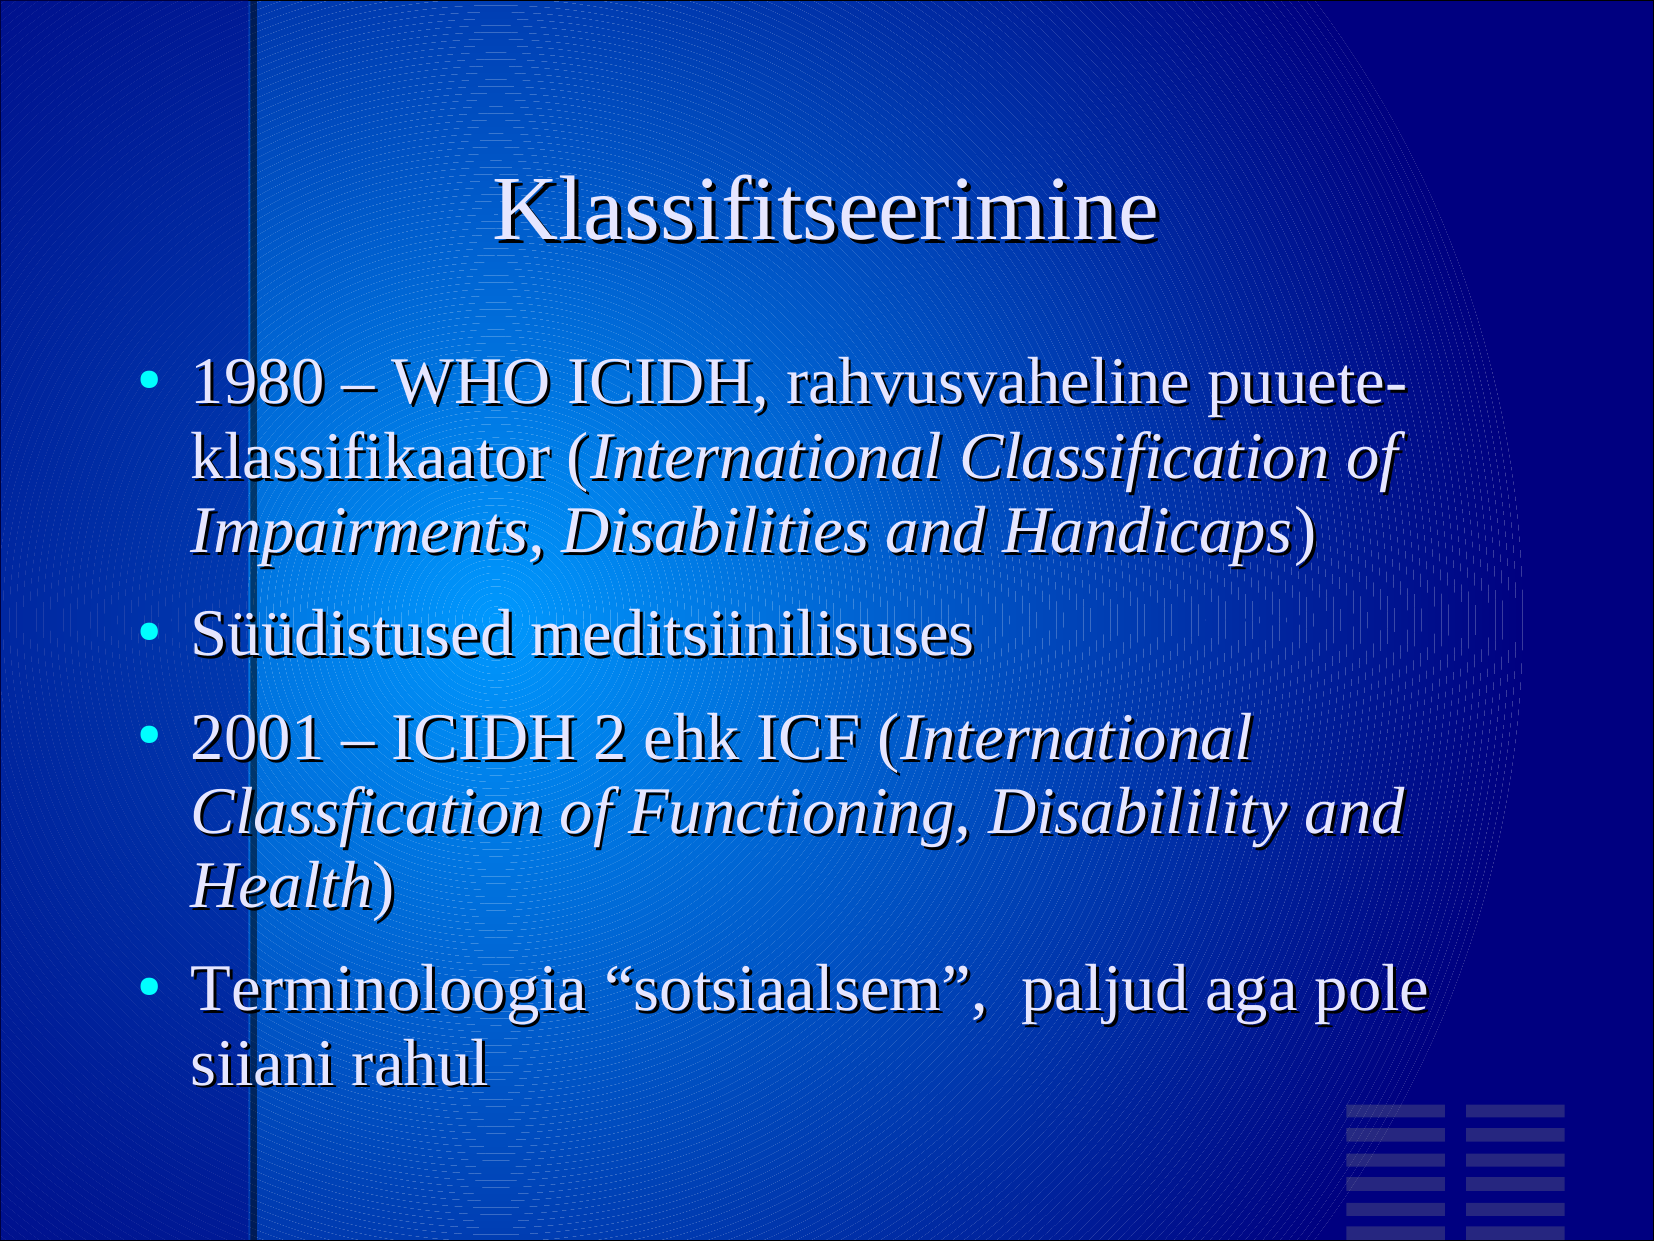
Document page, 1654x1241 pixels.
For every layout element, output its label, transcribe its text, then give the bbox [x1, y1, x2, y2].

list 1980 – WHO ICIDH, rahvusvaheline puuete-klassifikaator (International Classification of Impairments, Disabilities and Handicaps) Süüdistused meditsiinilisuses 2001 – ICIDH 2 ehk ICF (International Classfication of Functioning, Disabilility and Health) Terminoloogia “sotsiaalsem”, paljud aga pole siiani rahul [119, 344, 1533, 1126]
title Klassifitseerimine [119, 104, 1533, 313]
